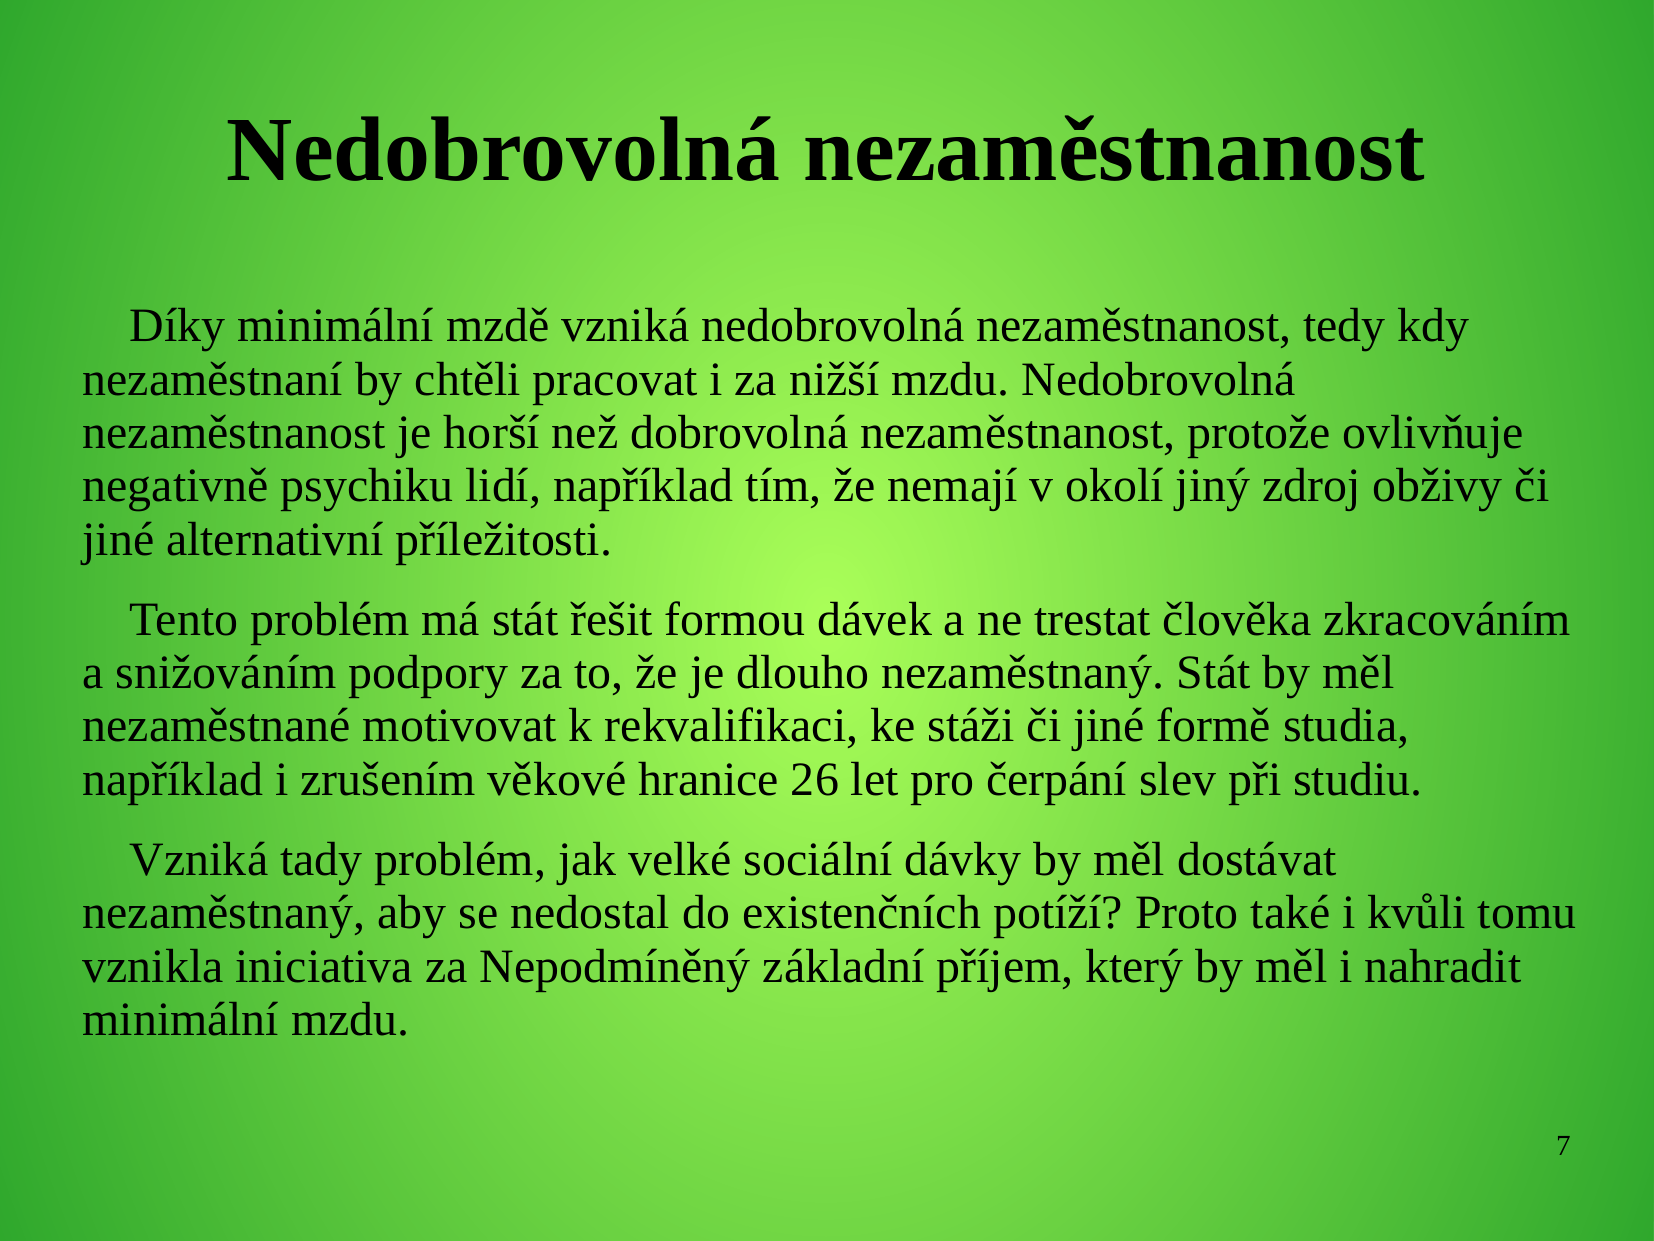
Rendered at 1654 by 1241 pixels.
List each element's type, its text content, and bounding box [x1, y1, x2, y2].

title Nedobrovolná nezaměstnanost [82, 47, 1571, 252]
list Díky minimální mzdě vzniká nedobrovolná nezaměstnanost, tedy kdy nezaměstnaní by chtěli pracovat i za nižší mzdu. Nedobrovolná nezaměstnanost je horší než dobrovolná nezaměstnanost, protože ovlivňuje negativně psychiku lidí, například tím, že nemají v okolí jiný zdroj obživy či jiné alternativní příležitosti. Tento problém má stát řešit formou dávek a ne trestat člověka zkracováním a snižováním podpory za to, že je dlouho nezaměstnaný. Stát by měl nezaměstnané motivovat k rekvalifikaci, ke stáži či jiné formě studia, například i zrušením věkové hranice 26 let pro čerpání slev při studiu. Vzniká tady problém, jak velké sociální dávky by měl dostávat nezaměstnaný, aby se nedostal do existenčních potíží? Proto také i kvůli tomu vznikla iniciativa za Nepodmíněný základní příjem, který by měl i nahradit minimální mzdu. [82, 299, 1583, 1087]
